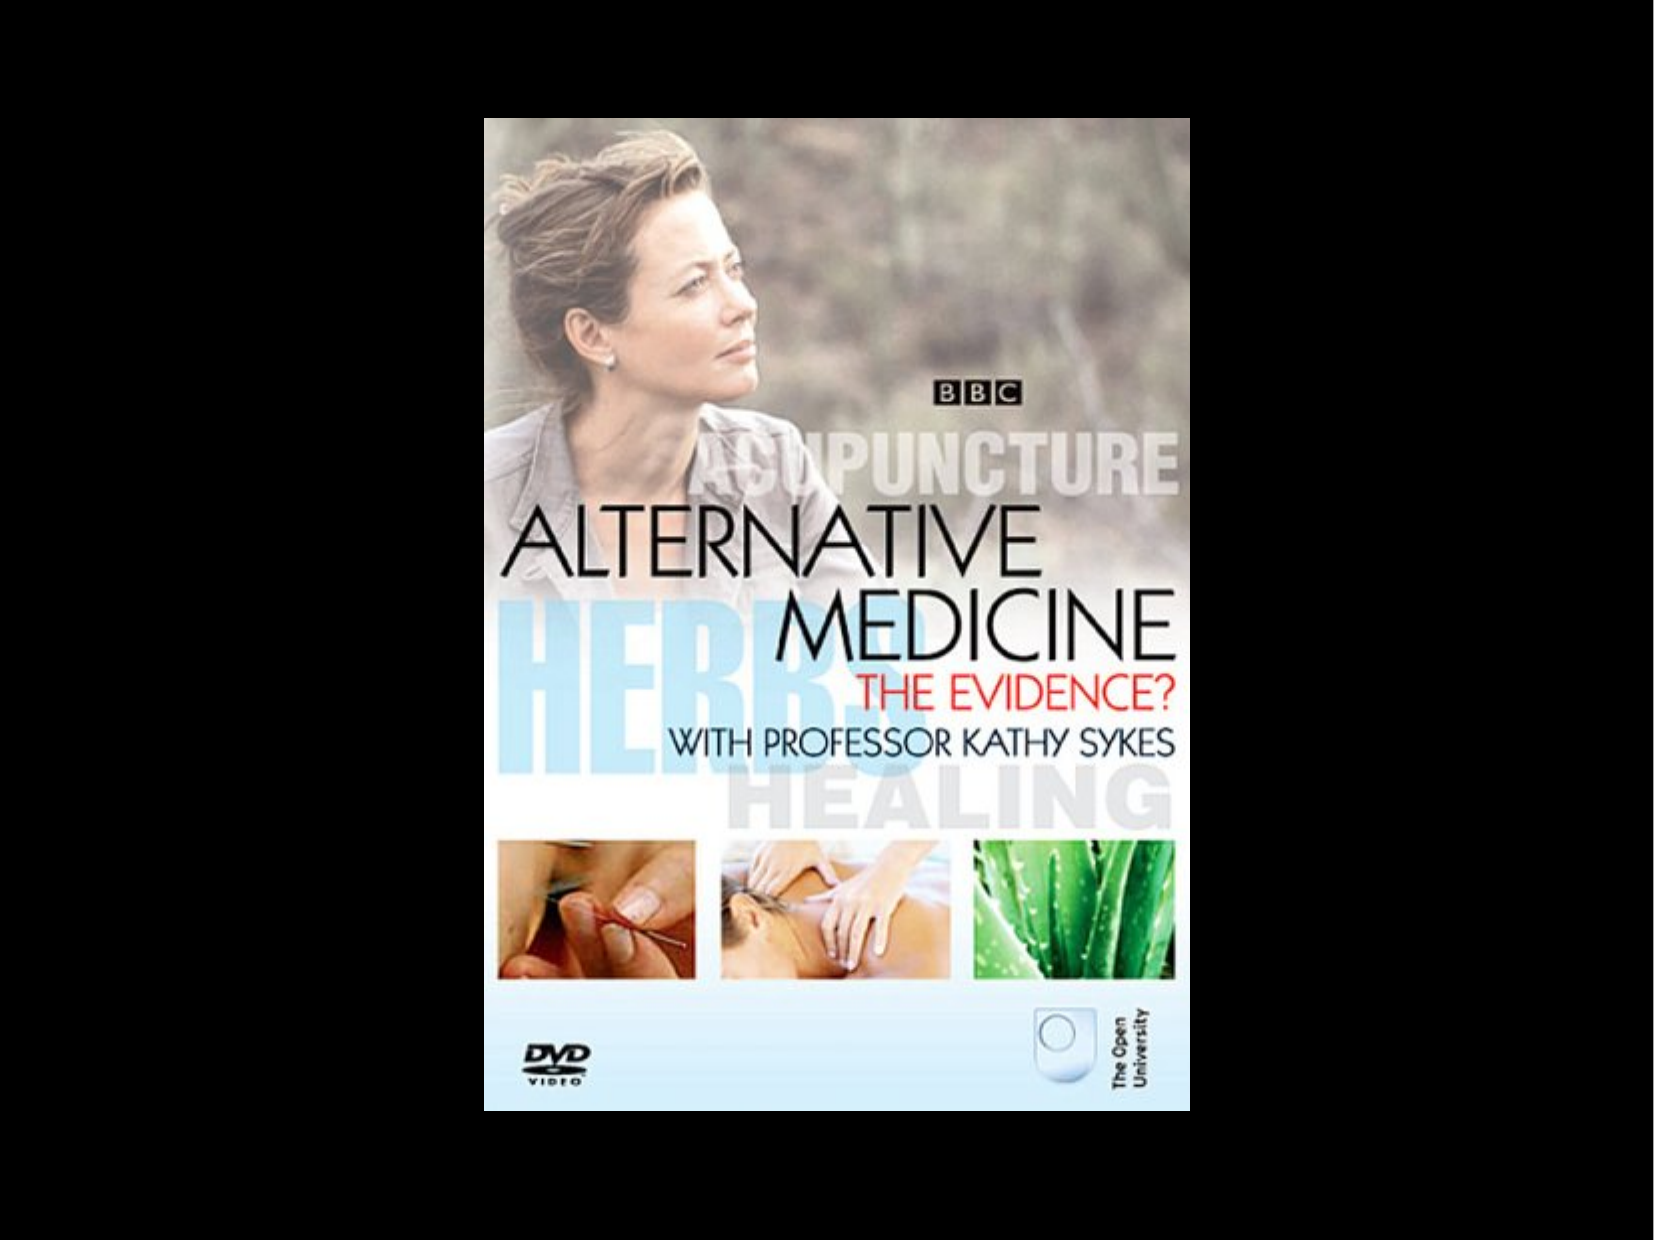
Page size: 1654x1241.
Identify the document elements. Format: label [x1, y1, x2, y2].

picture [484, 118, 1190, 1111]
